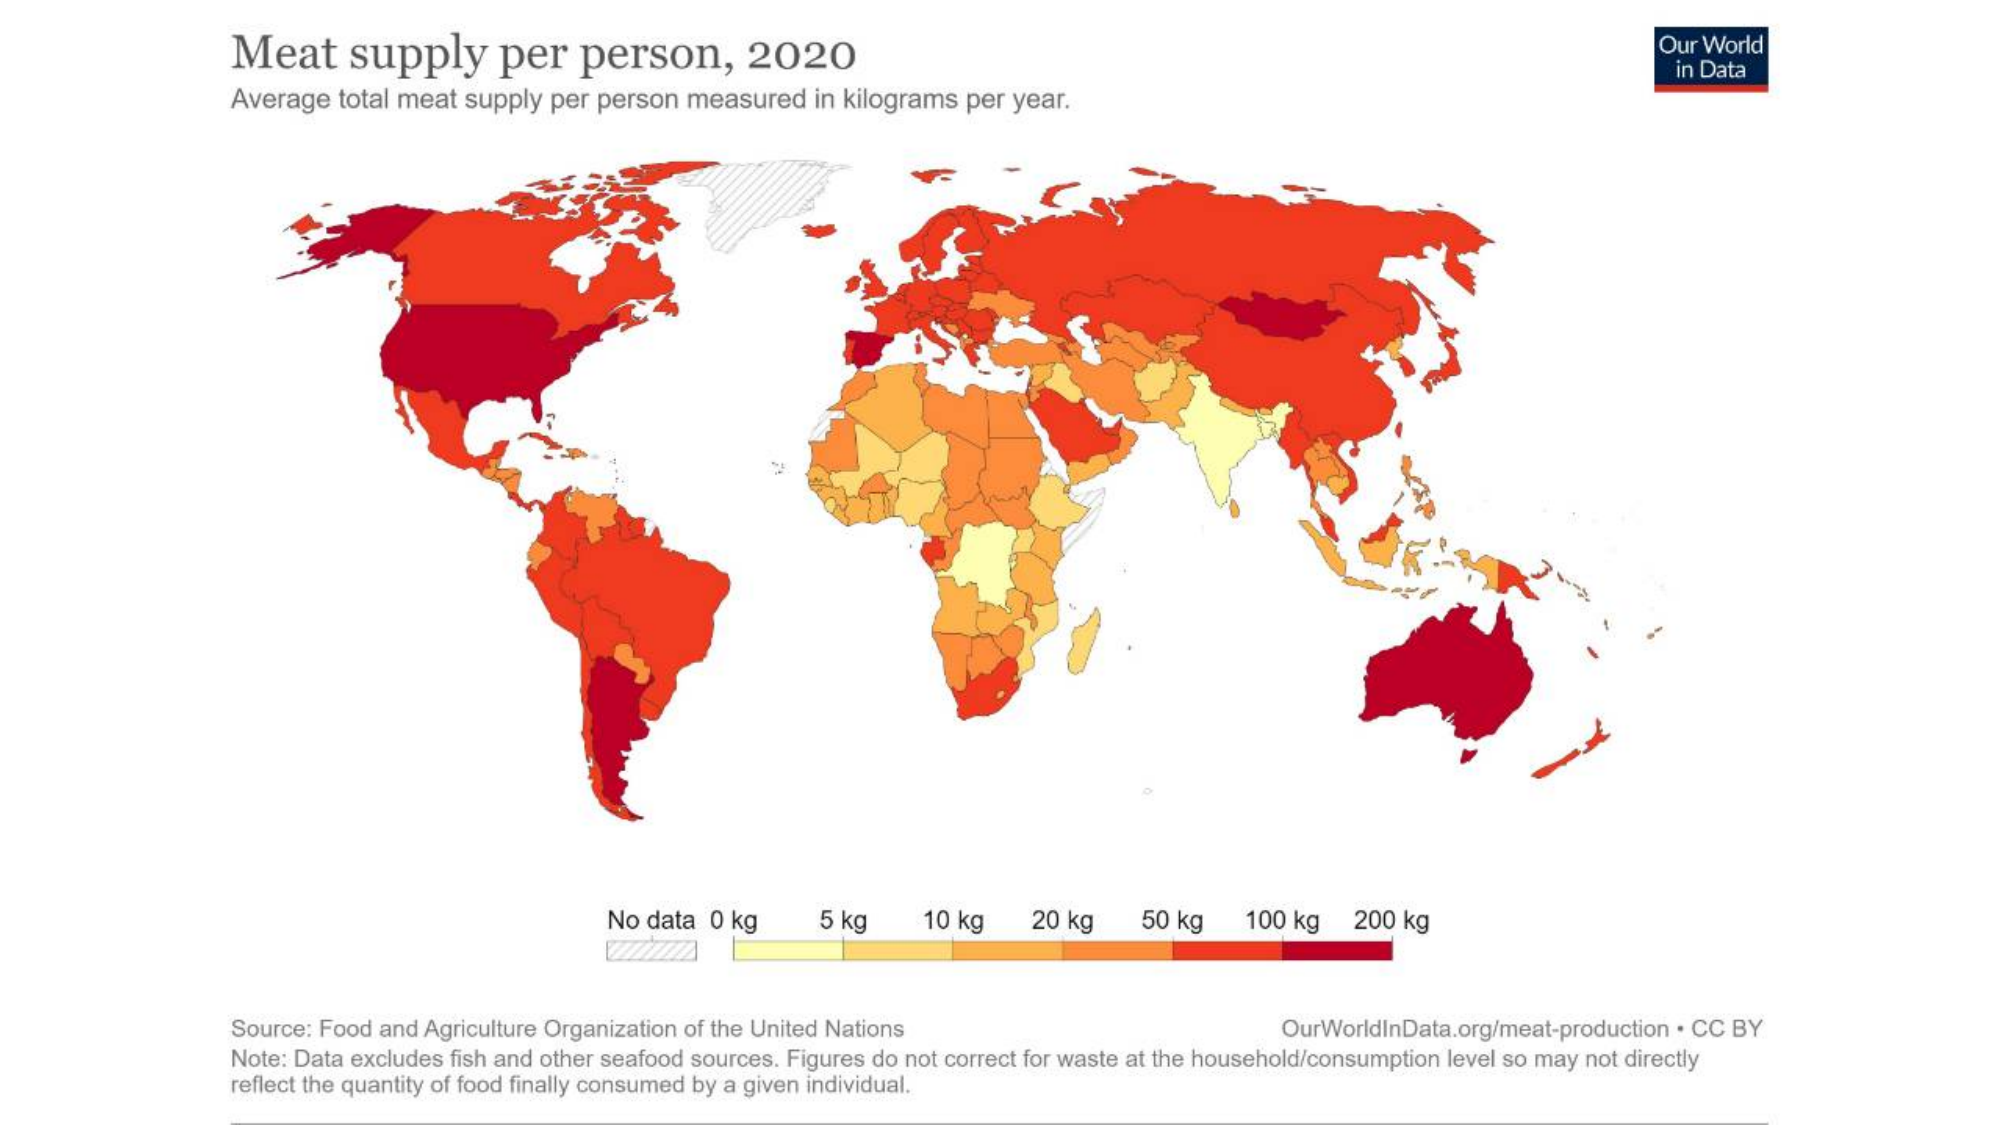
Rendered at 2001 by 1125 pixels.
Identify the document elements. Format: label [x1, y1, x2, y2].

picture [203, 0, 1797, 1125]
